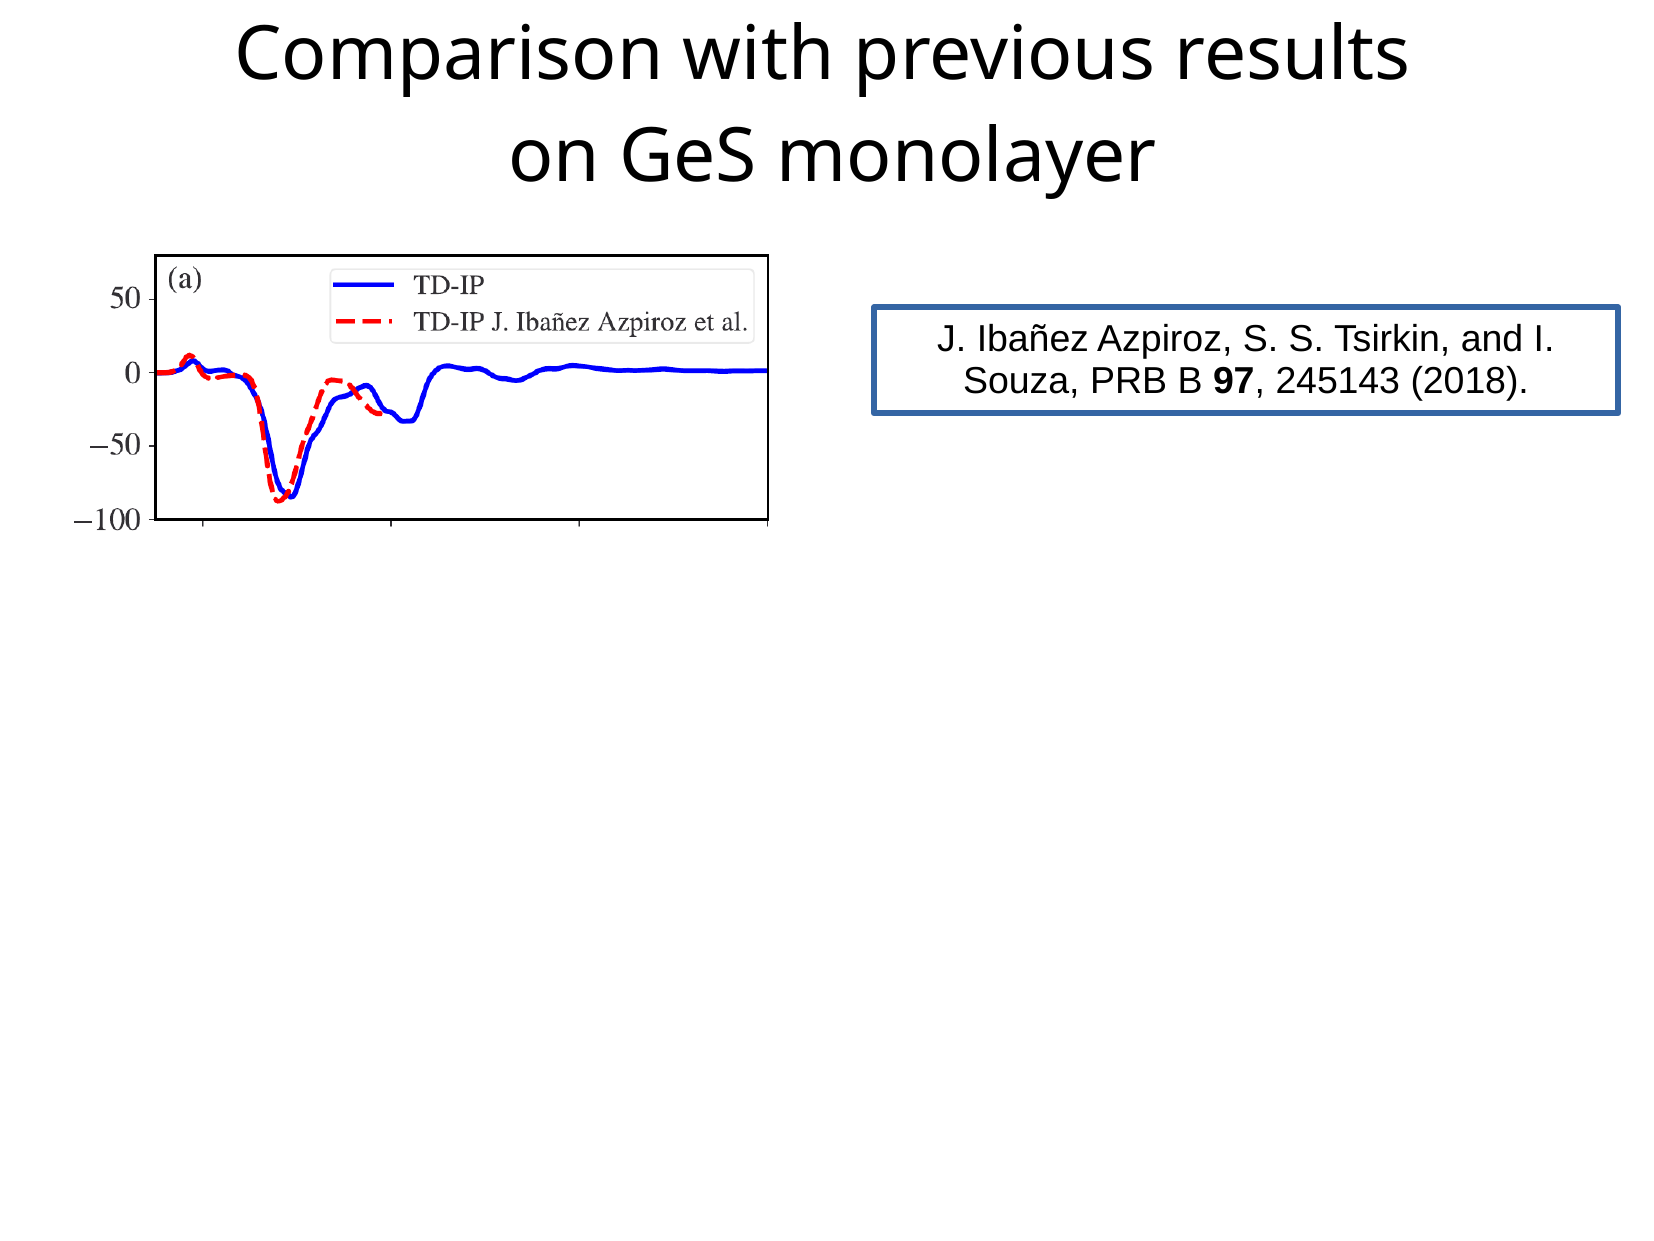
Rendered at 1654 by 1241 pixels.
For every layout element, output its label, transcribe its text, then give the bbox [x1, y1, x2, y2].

title Comparison with previous results on GeS monolayer [47, 0, 1618, 221]
picture [11, 231, 859, 544]
text_box J. Ibañez Azpiroz, S. S. Tsirkin, and I. Souza, PRB B 97, 245143 (2018). [874, 307, 1619, 414]
